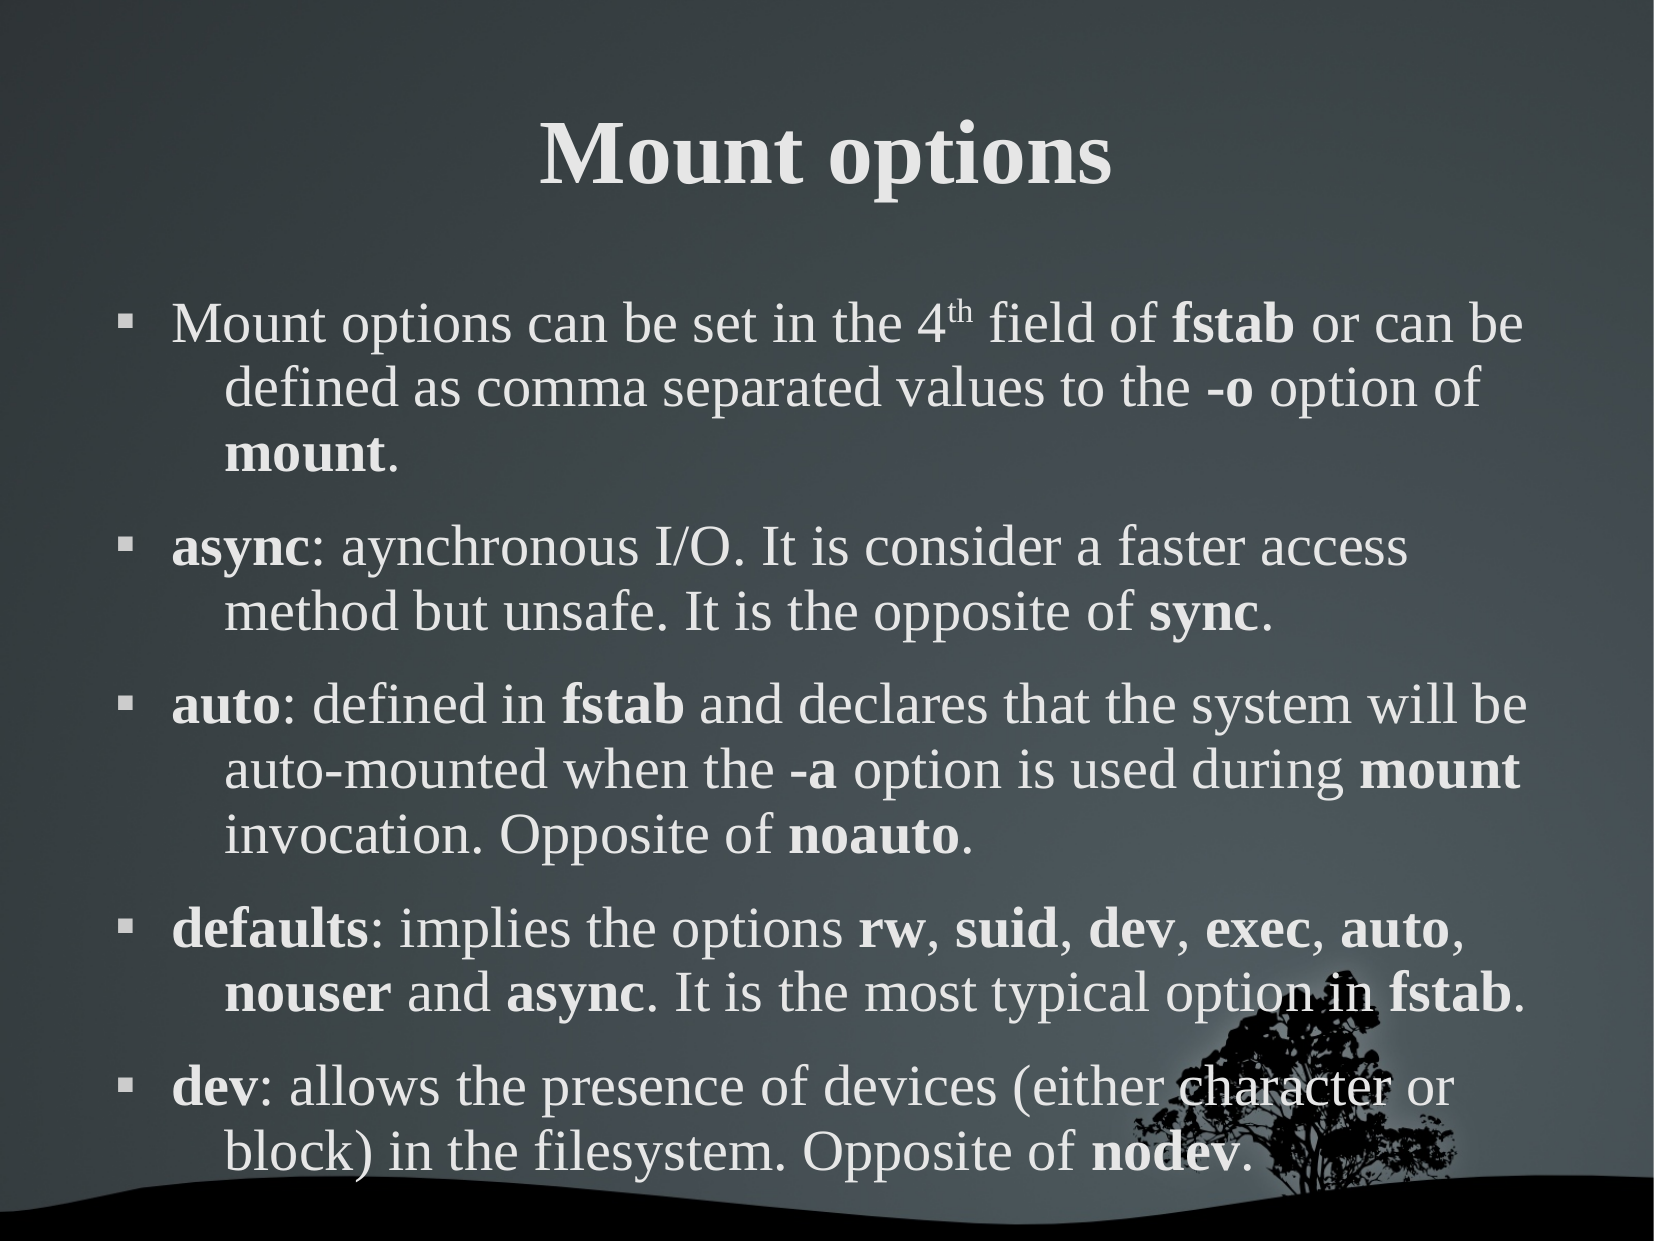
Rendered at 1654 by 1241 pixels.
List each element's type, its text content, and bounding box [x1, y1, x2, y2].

title Mount options [82, 49, 1571, 257]
list Mount options can be set in the 4th field of fstab or can be defined as comma separated values to the -o option of mount. async: aynchronous Ι/Ο. It is consider a faster access method but unsafe. It is the opposite of sync. auto: defined in fstab and declares that the system will be auto-mounted when the -a option is used during mount invocation. Opposite of noauto. defaults: implies the options rw, suid, dev, exec, auto, nouser and async. It is the most typical option in fstab. dev: allows the presence of devices (either character or block) in the filesystem. Opposite of nodev. [82, 290, 1571, 1186]
picture [0, 0, 1654, 1241]
